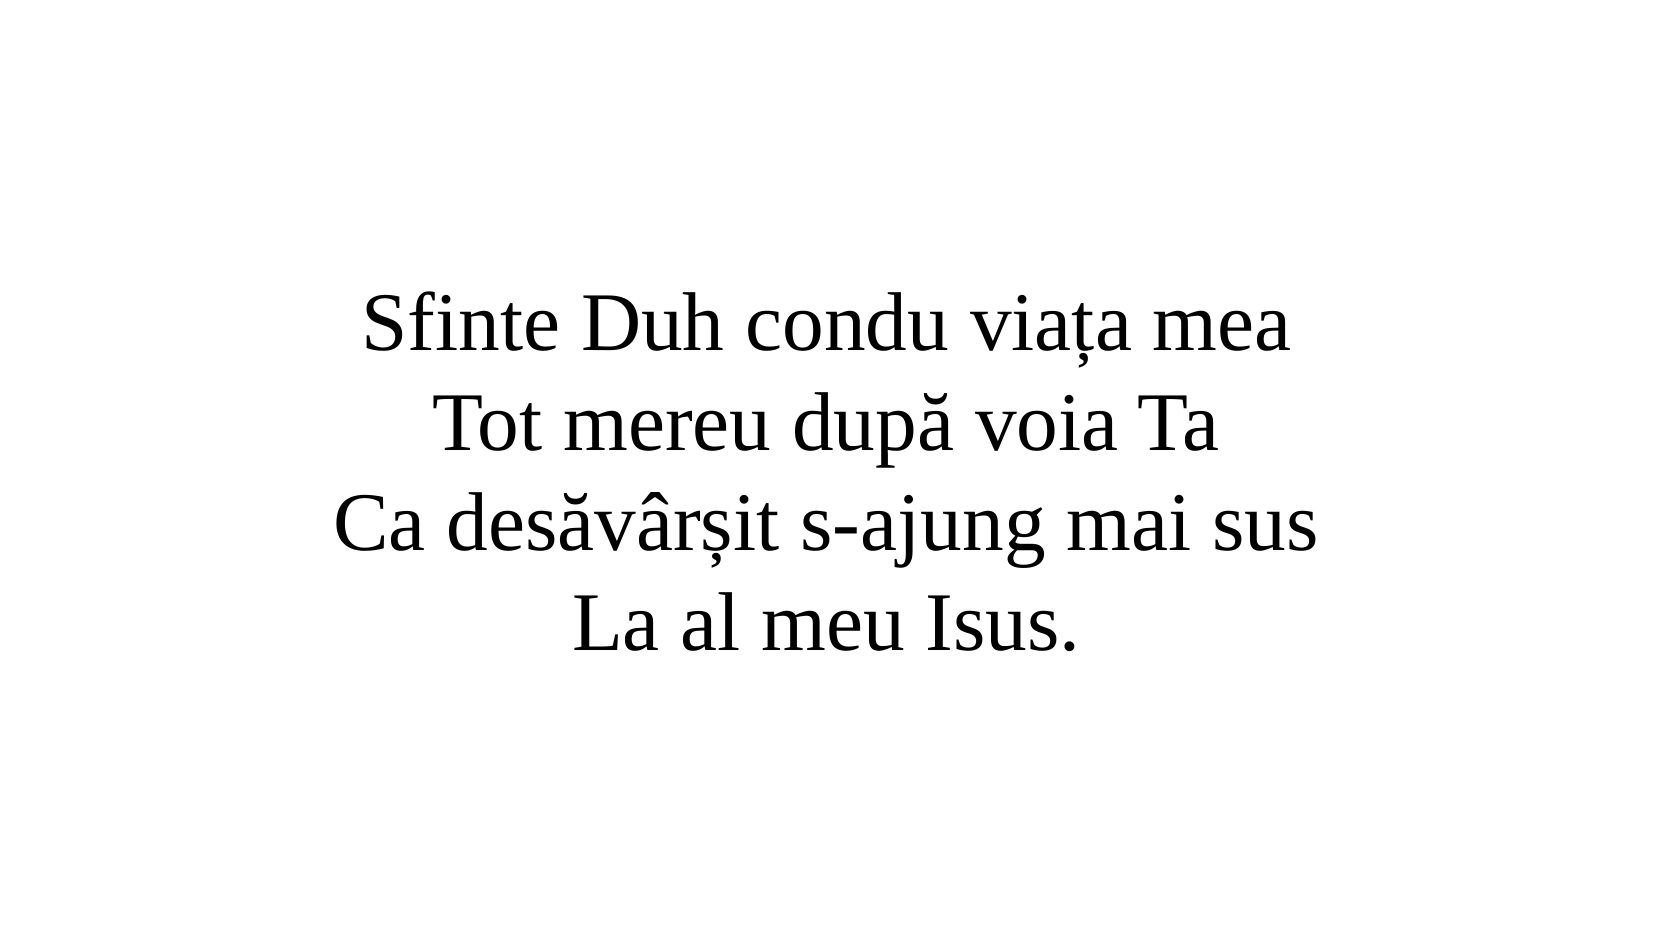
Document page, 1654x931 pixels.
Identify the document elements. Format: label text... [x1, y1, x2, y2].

subtitle Sfinte Duh condu viața mea Tot mereu după voia Ta Ca desăvârșit s-ajung mai sus La al meu Isus. [0, 259, 1654, 632]
